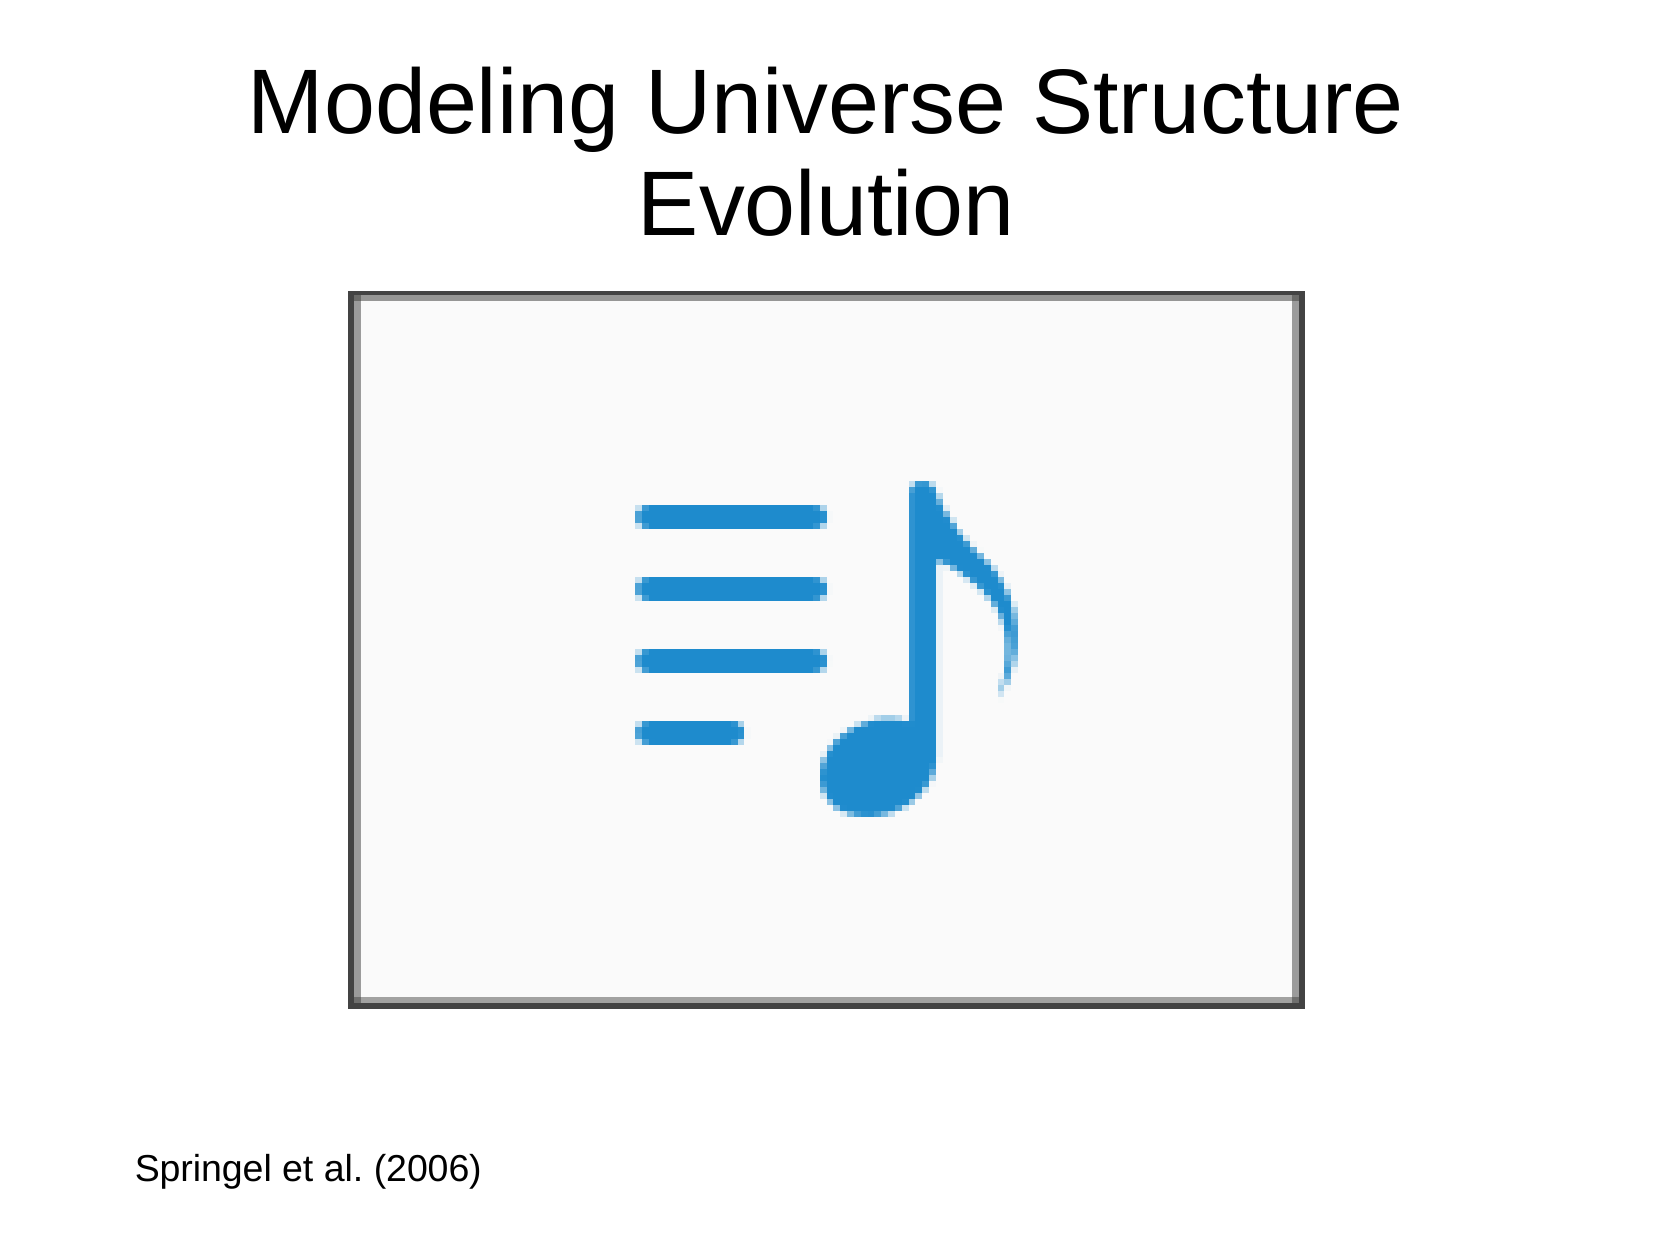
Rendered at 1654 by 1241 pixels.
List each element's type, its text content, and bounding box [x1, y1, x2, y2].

text_box Springel et al. (2006) [120, 1140, 497, 1197]
title Modeling Universe Structure Evolution [82, 49, 1571, 257]
text_box [347, 290, 1307, 1010]
